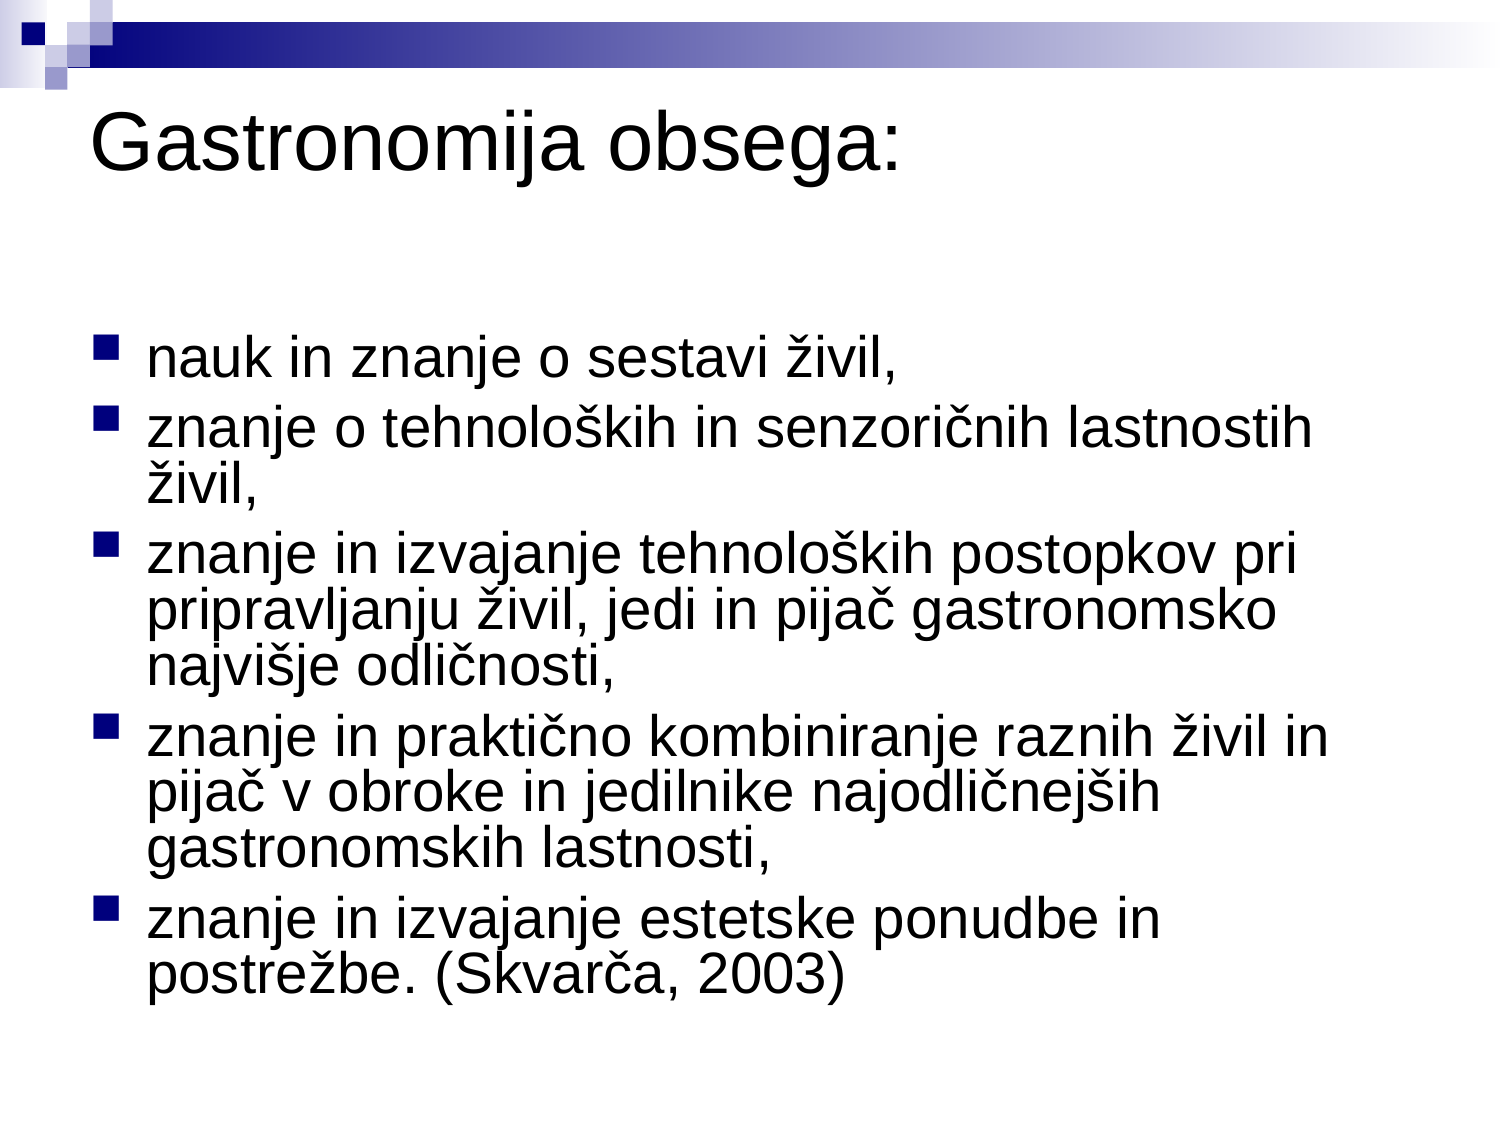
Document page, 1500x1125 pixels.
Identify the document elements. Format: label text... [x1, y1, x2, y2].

title Gastronomija obsega: [75, 75, 1426, 301]
list nauk in znanje o sestavi živil, znanje o tehnoloških in senzoričnih lastnostih živil, znanje in izvajanje tehnoloških postopkov pri pripravljanju živil, jedi in pijač gastronomsko najvišje odličnosti, znanje in praktično kombiniranje raznih živil in pijač v obroke in jedilnike najodličnejših gastronomskih lastnosti, znanje in izvajanje estetske ponudbe in postrežbe. (Skvarča, 2003) [75, 324, 1426, 1015]
